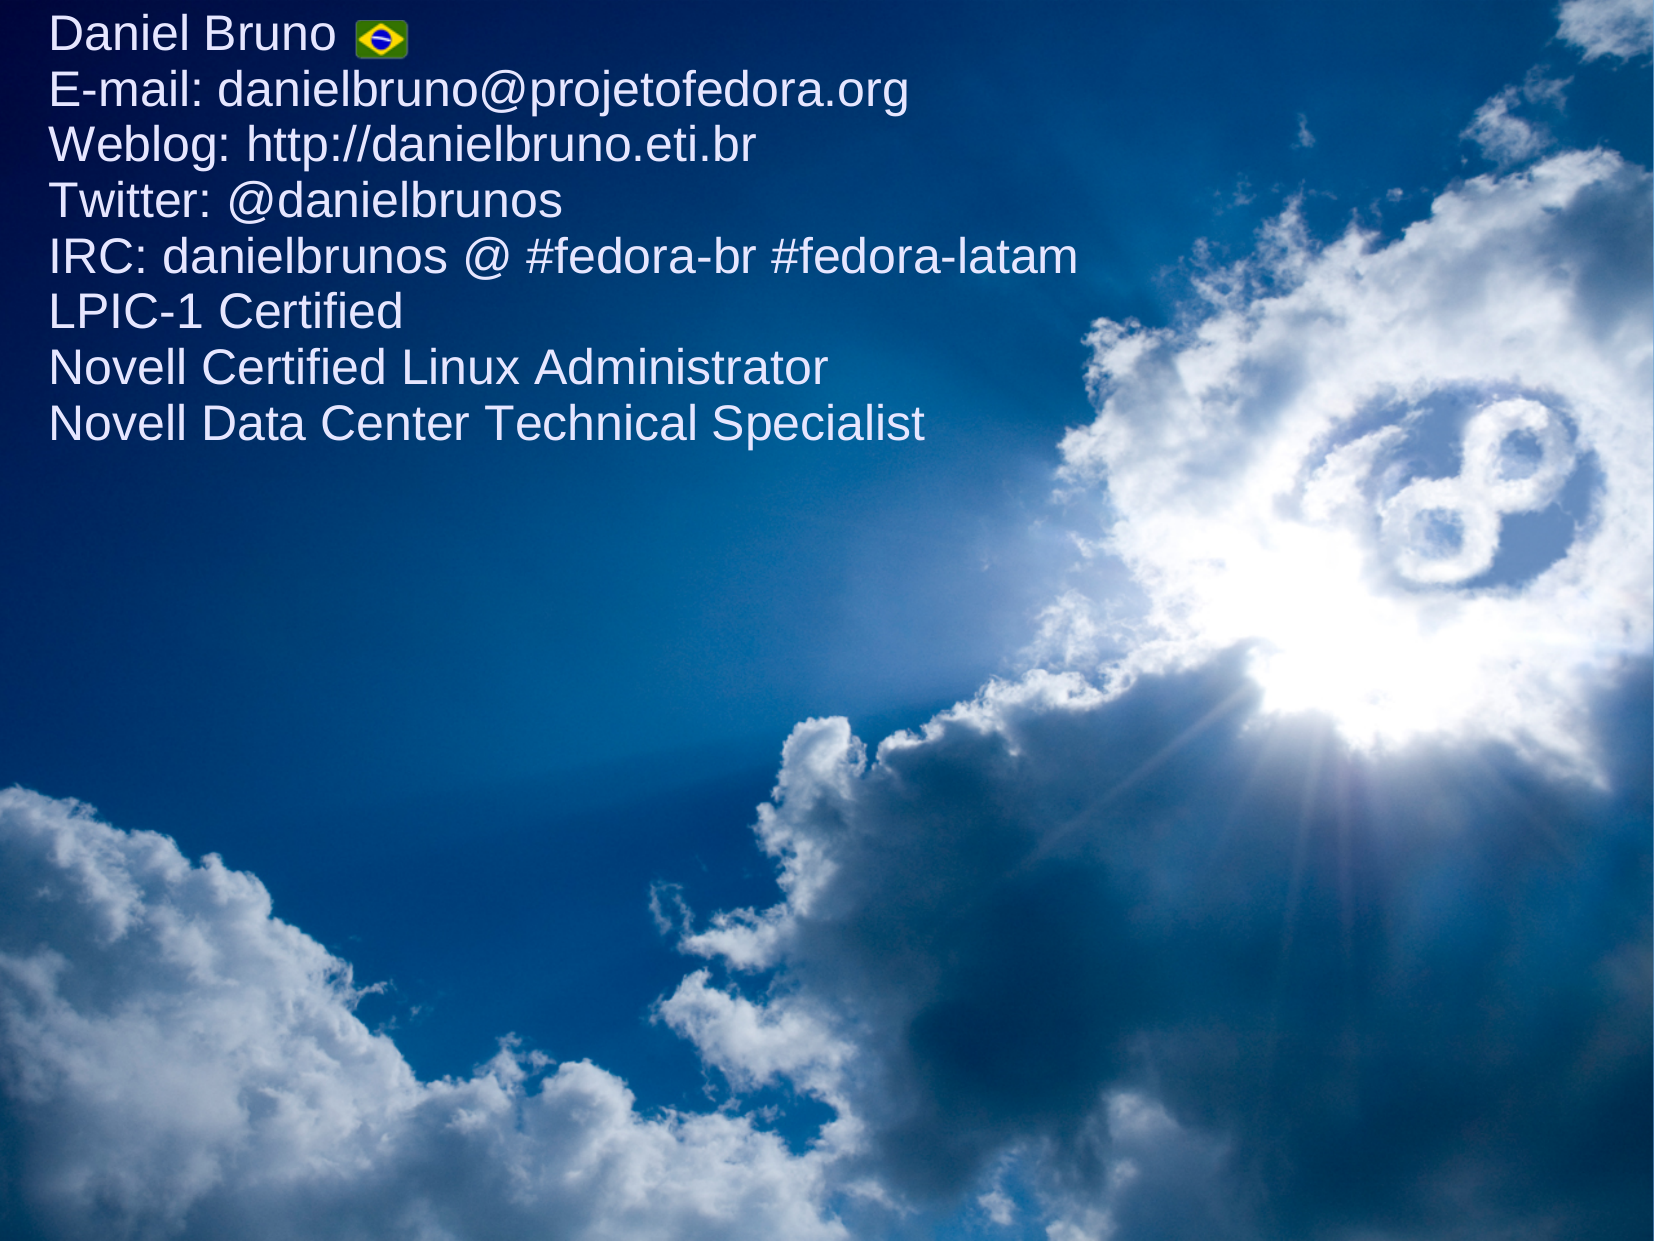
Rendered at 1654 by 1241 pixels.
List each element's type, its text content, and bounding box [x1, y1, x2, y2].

title Daniel Bruno E-mail: danielbruno@projetofedora.org Weblog: http://danielbruno.eti.br Twitter: @danielbrunos IRC: danielbrunos @ #fedora-br #fedora-latam LPIC-1 Certified Novell Certified Linux Administrator Novell Data Center Technical Specialist [48, 5, 1625, 452]
picture [0, 0, 1654, 1241]
